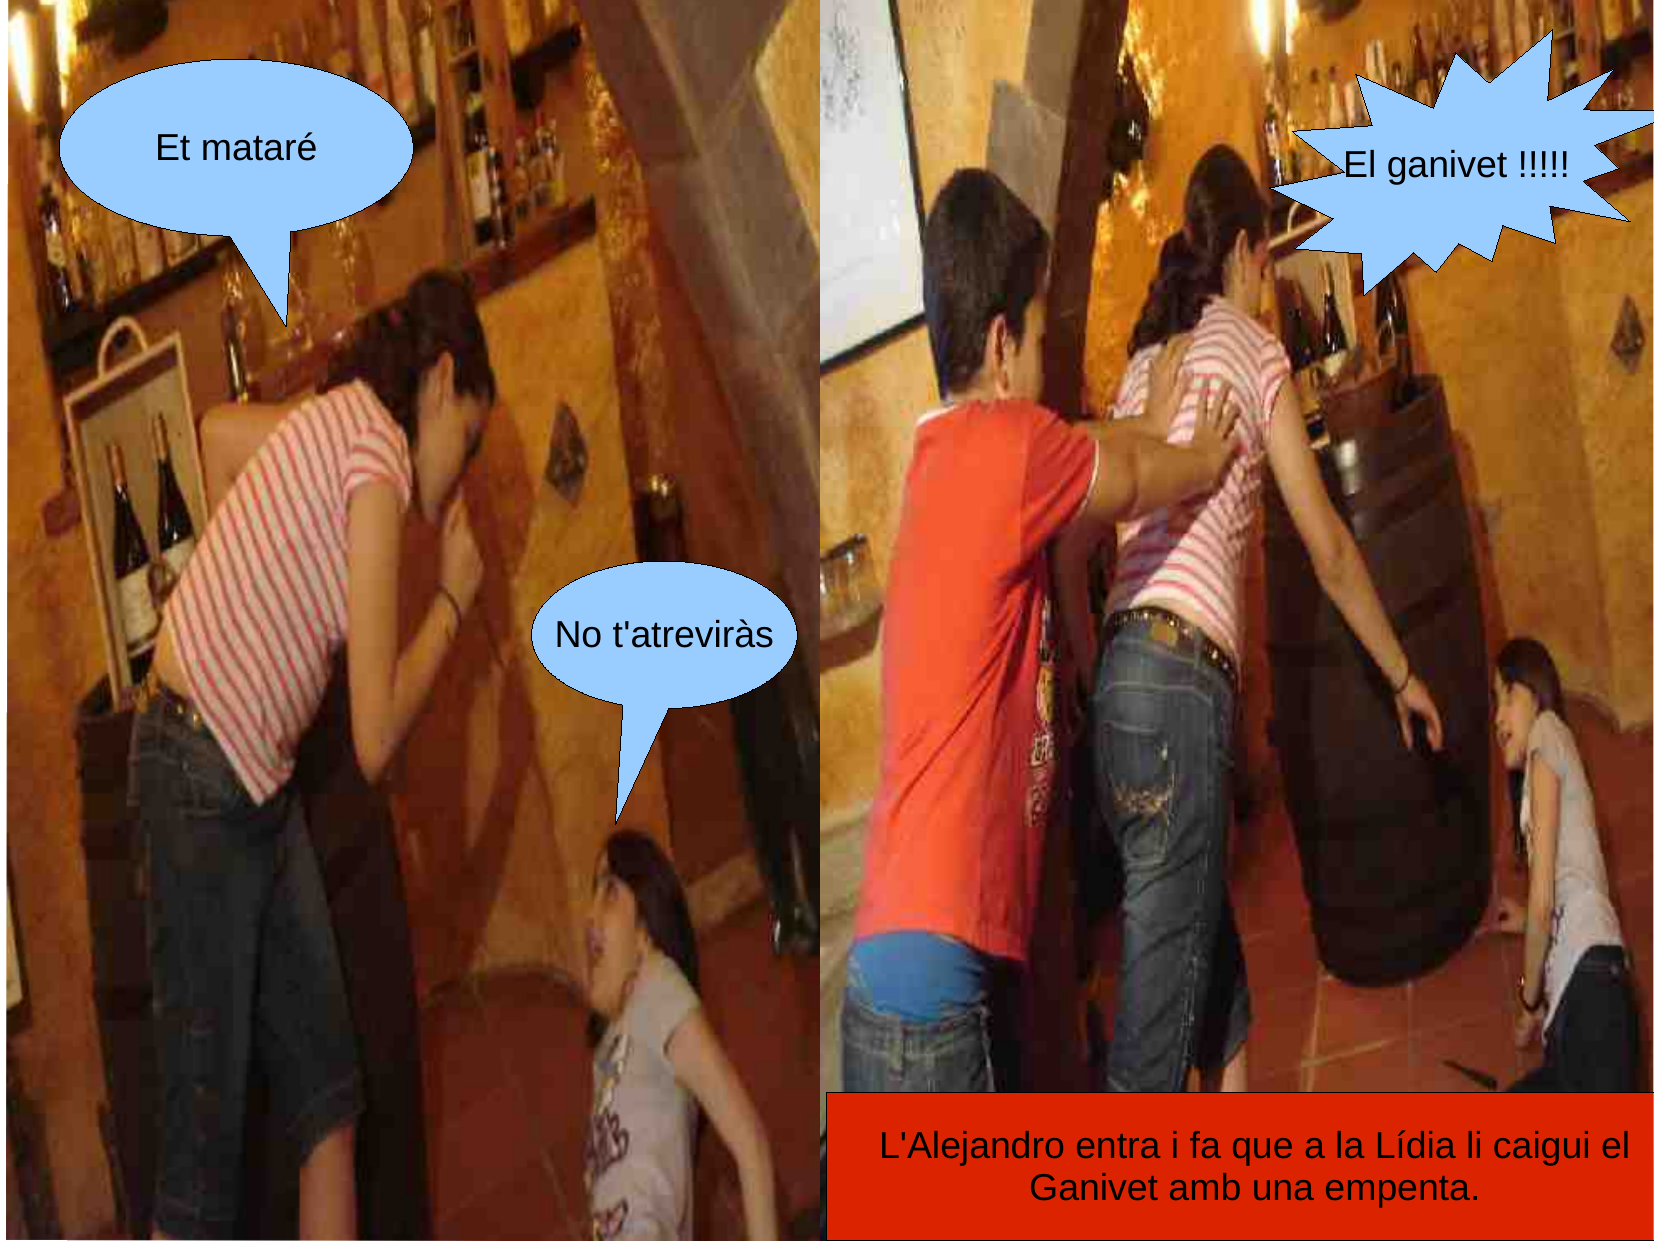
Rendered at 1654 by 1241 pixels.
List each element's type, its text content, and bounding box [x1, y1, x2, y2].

text_box El ganivet !!!!! [1269, 29, 1654, 296]
text_box No t'atreviràs [531, 561, 798, 825]
text_box Et mataré [59, 59, 414, 327]
text_box L'Alejandro entra i fa que a la Lídia li caigui el Ganivet amb una empenta. [826, 1092, 1654, 1241]
picture [5, 0, 1654, 1241]
